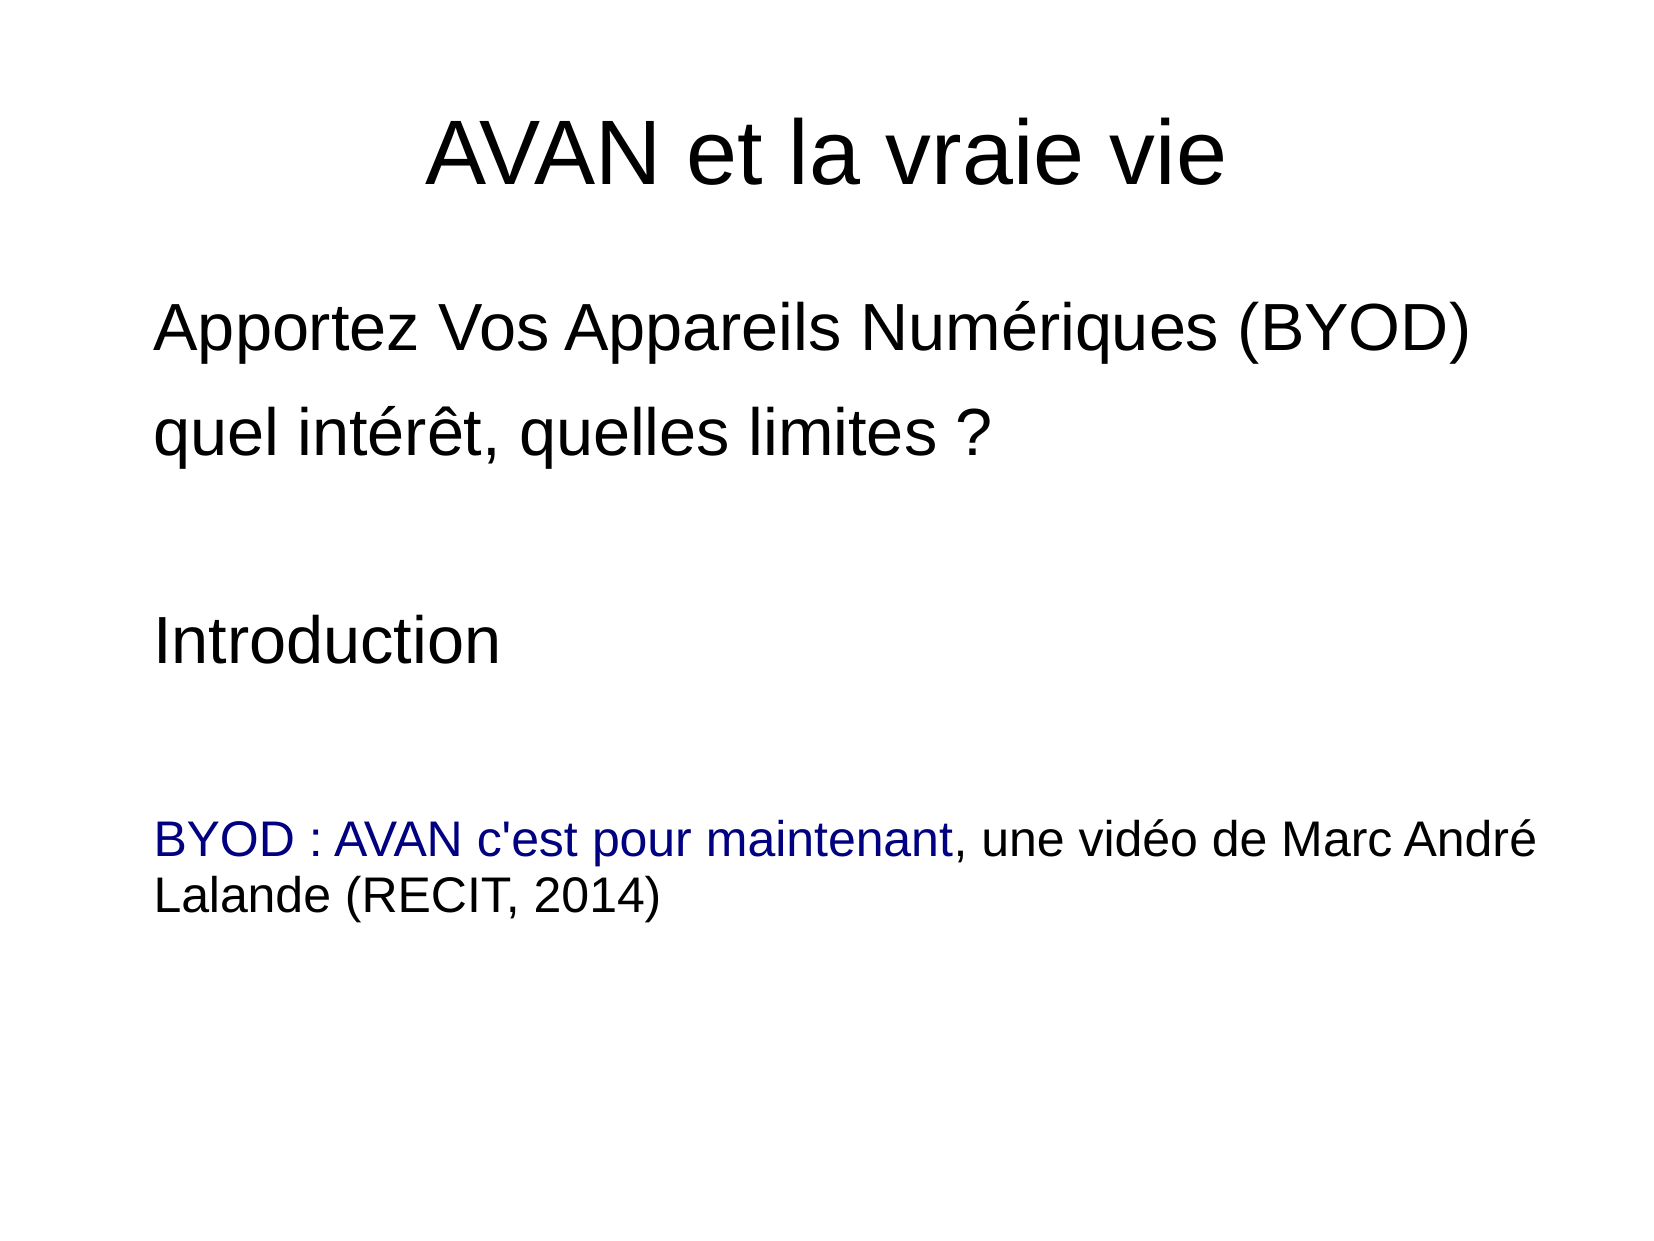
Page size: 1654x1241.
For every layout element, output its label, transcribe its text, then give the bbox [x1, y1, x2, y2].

list Apportez Vos Appareils Numériques (BYOD) quel intérêt, quelles limites ? Introduction BYOD : AVAN c'est pour maintenant, une vidéo de Marc André Lalande (RECIT, 2014) [82, 290, 1571, 1010]
title AVAN et la vraie vie [82, 49, 1571, 257]
